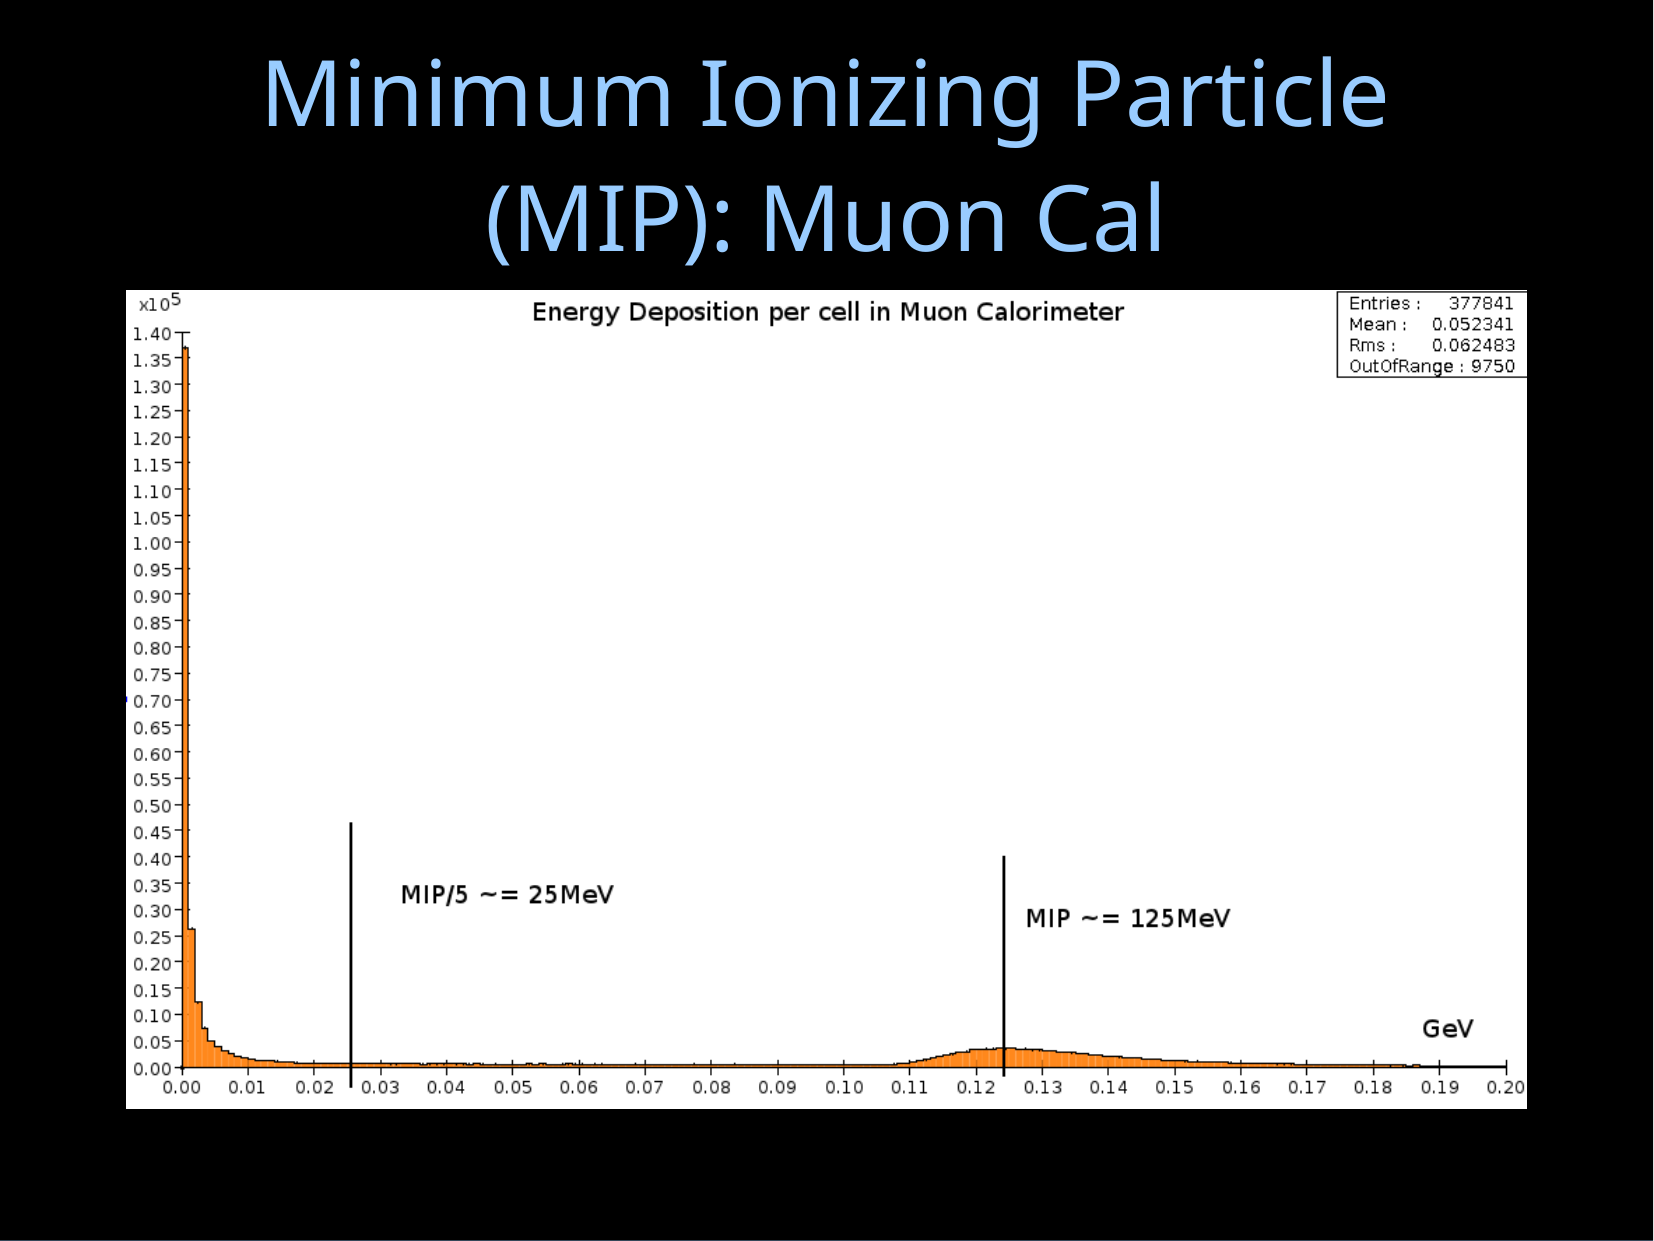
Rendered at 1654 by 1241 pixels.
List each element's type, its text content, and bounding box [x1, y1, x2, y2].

title Minimum Ionizing Particle (MIP): Muon Cal [82, 29, 1571, 277]
picture [126, 290, 1527, 1109]
